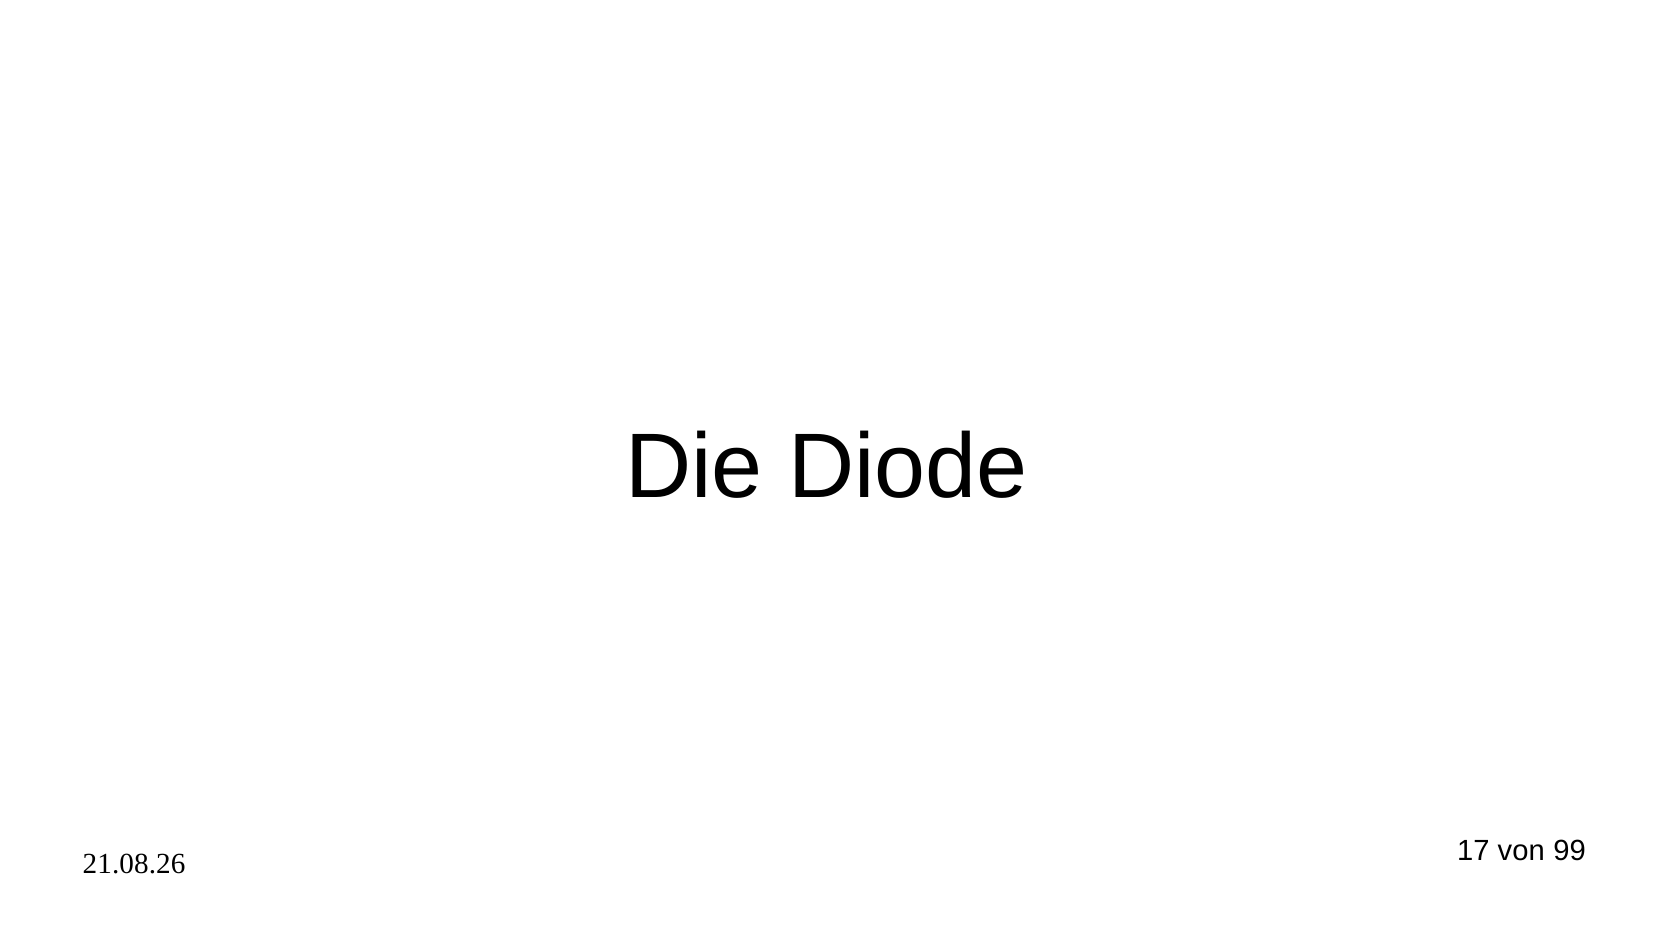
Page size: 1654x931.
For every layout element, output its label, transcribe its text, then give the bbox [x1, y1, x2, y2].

title Die Diode [82, 388, 1571, 544]
